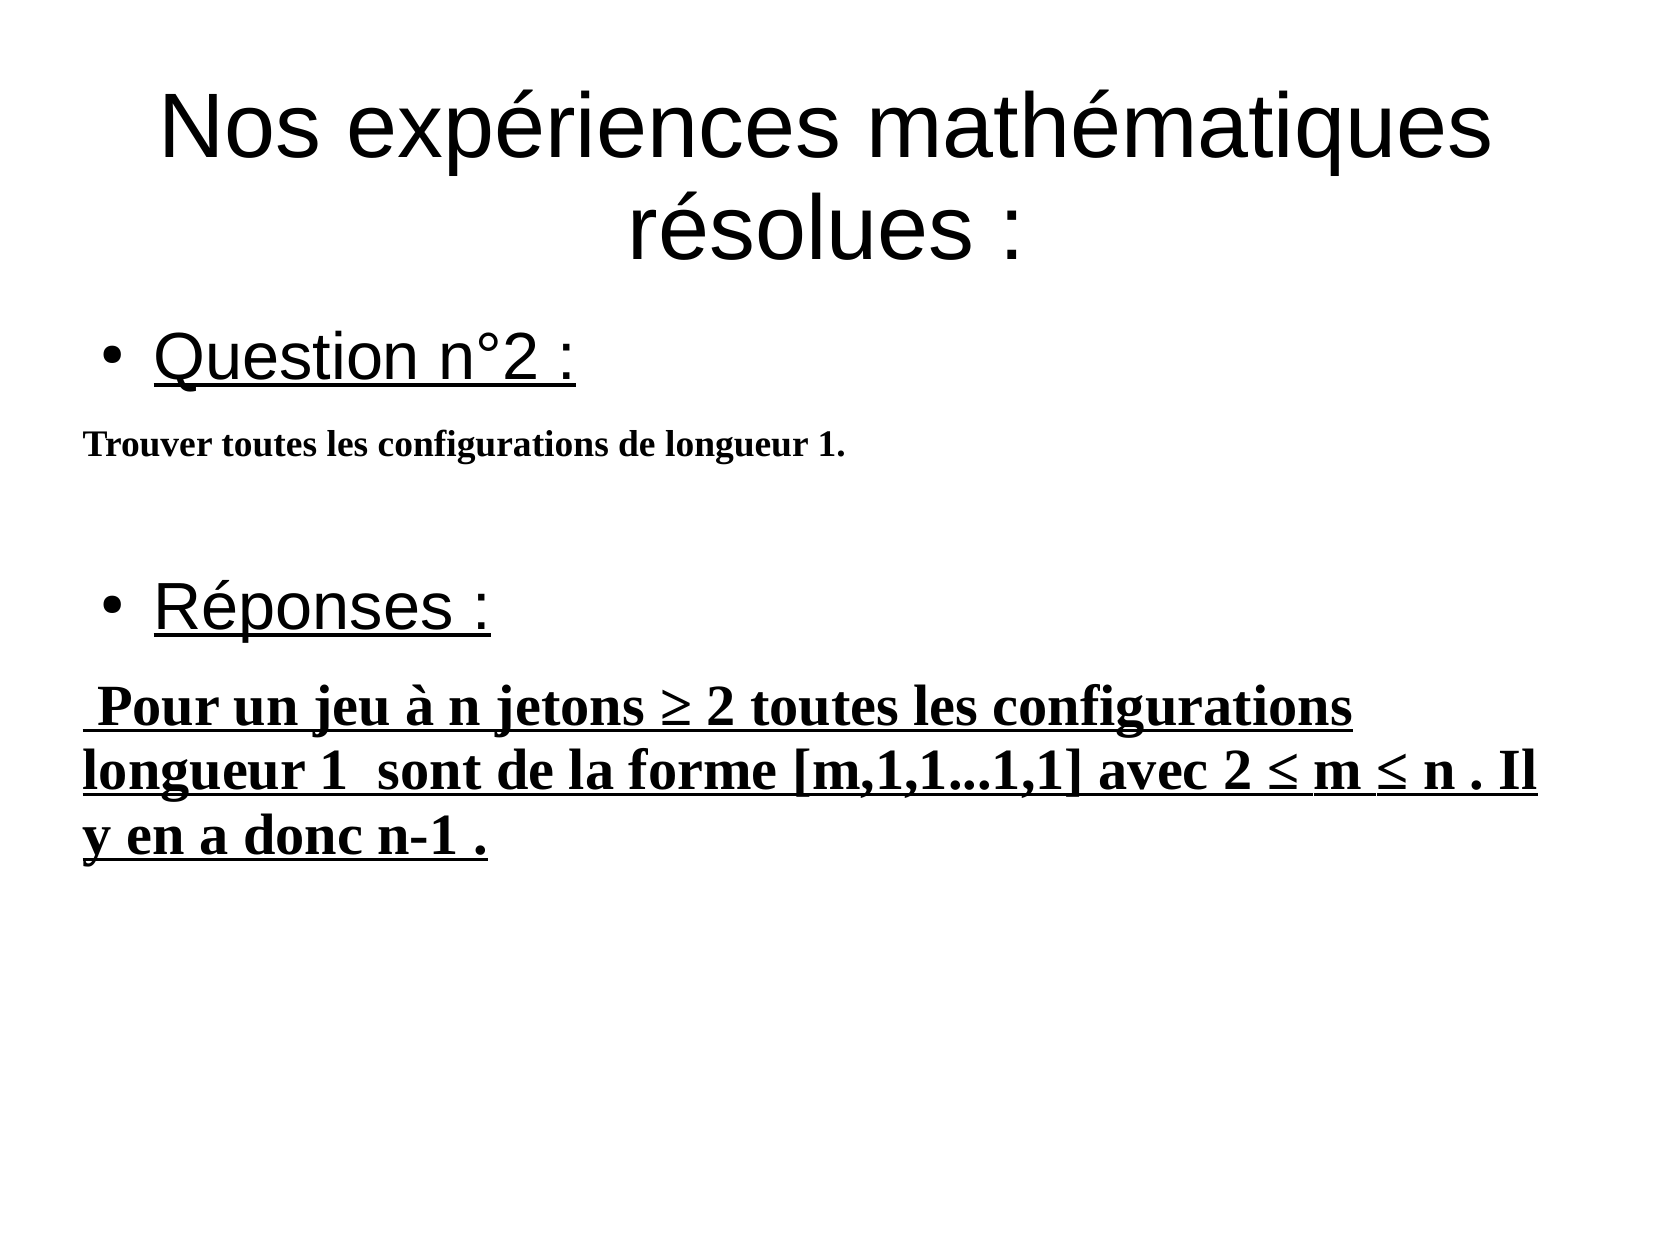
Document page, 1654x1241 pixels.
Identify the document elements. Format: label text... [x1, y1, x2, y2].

title Nos expériences mathématiques résolues : [0, 73, 1654, 281]
list Question n°2 : Trouver toutes les configurations de longueur 1. Réponses : Pour un jeu à n jetons ≥ 2 toutes les configurations longueur 1 sont de la forme [m,1,1...1,1] avec 2 ≤ m ≤ n . Il y en a donc n-1 . [82, 318, 1571, 1039]
